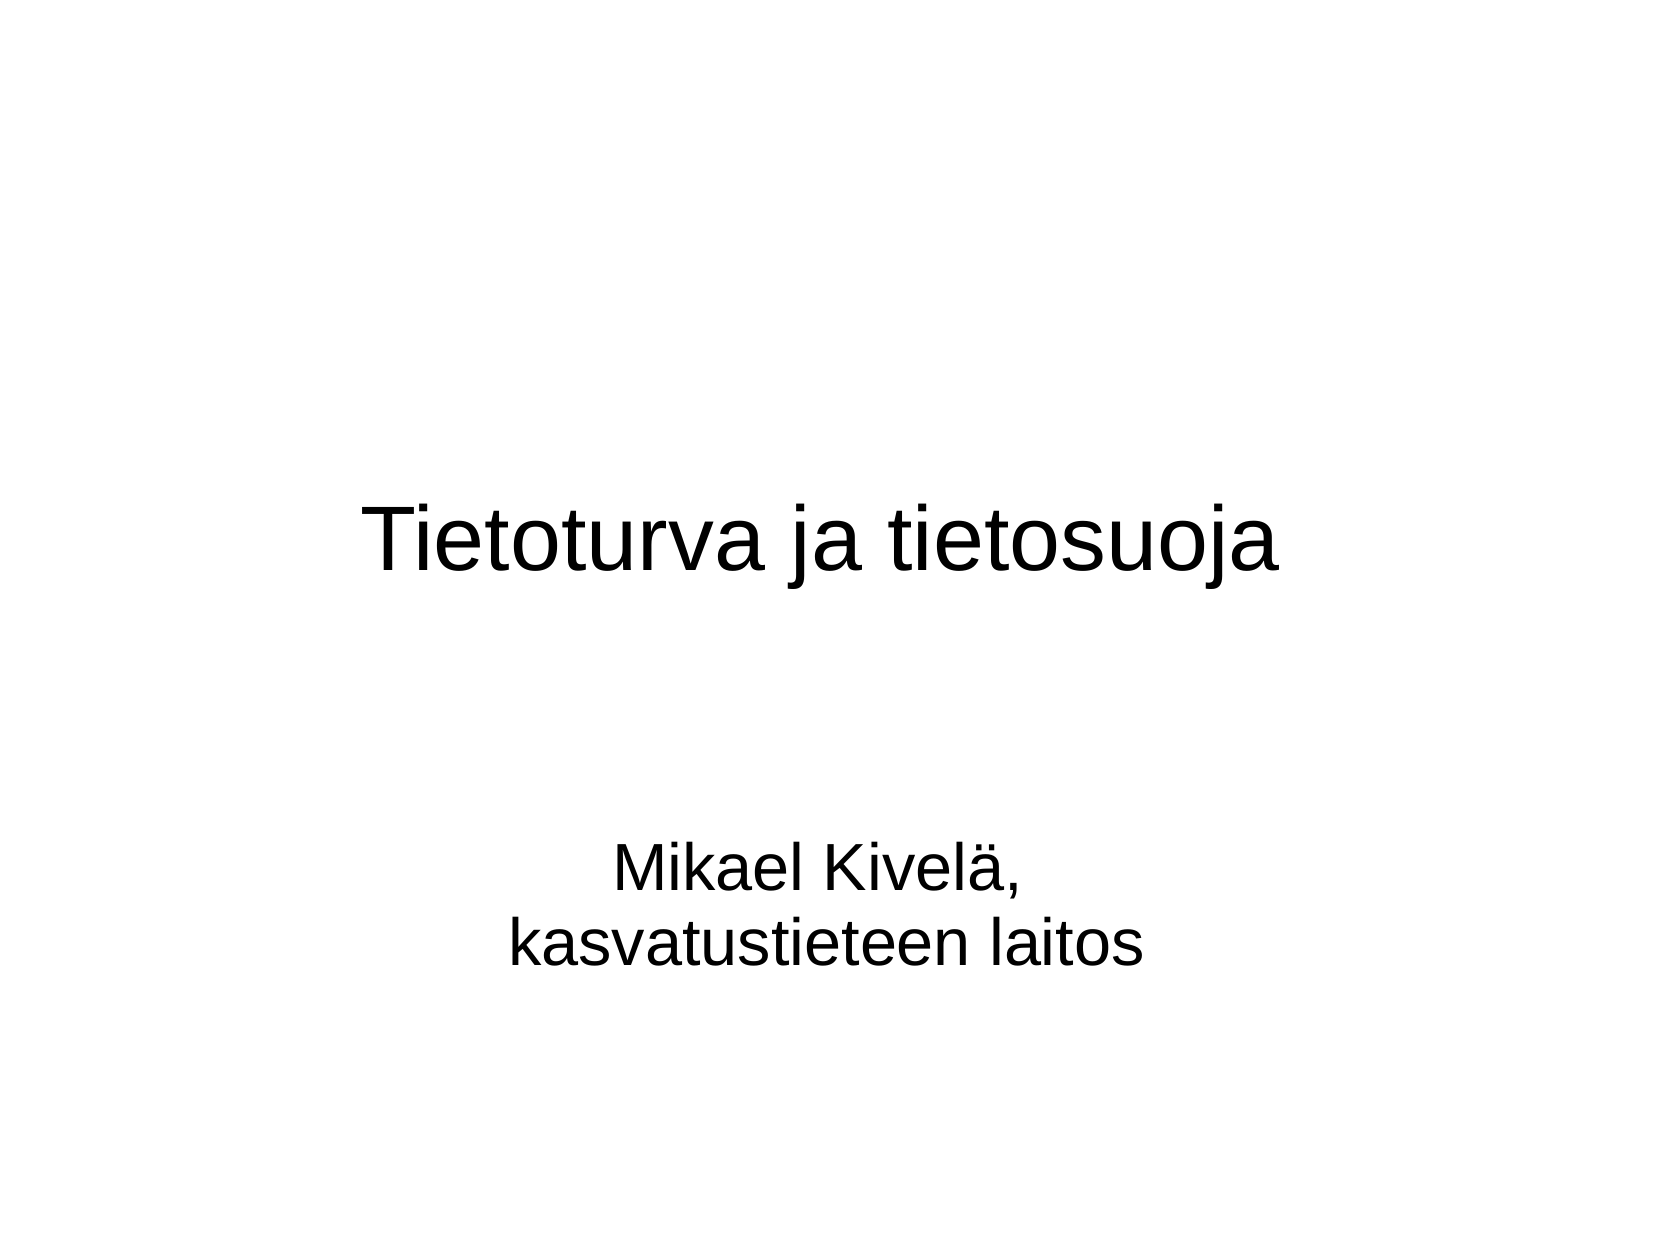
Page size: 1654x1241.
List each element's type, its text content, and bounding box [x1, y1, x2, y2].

title Tietoturva ja tietosuoja [76, 442, 1565, 636]
subtitle Mikael Kivelä, kasvatustieteen laitos [82, 708, 1571, 1102]
